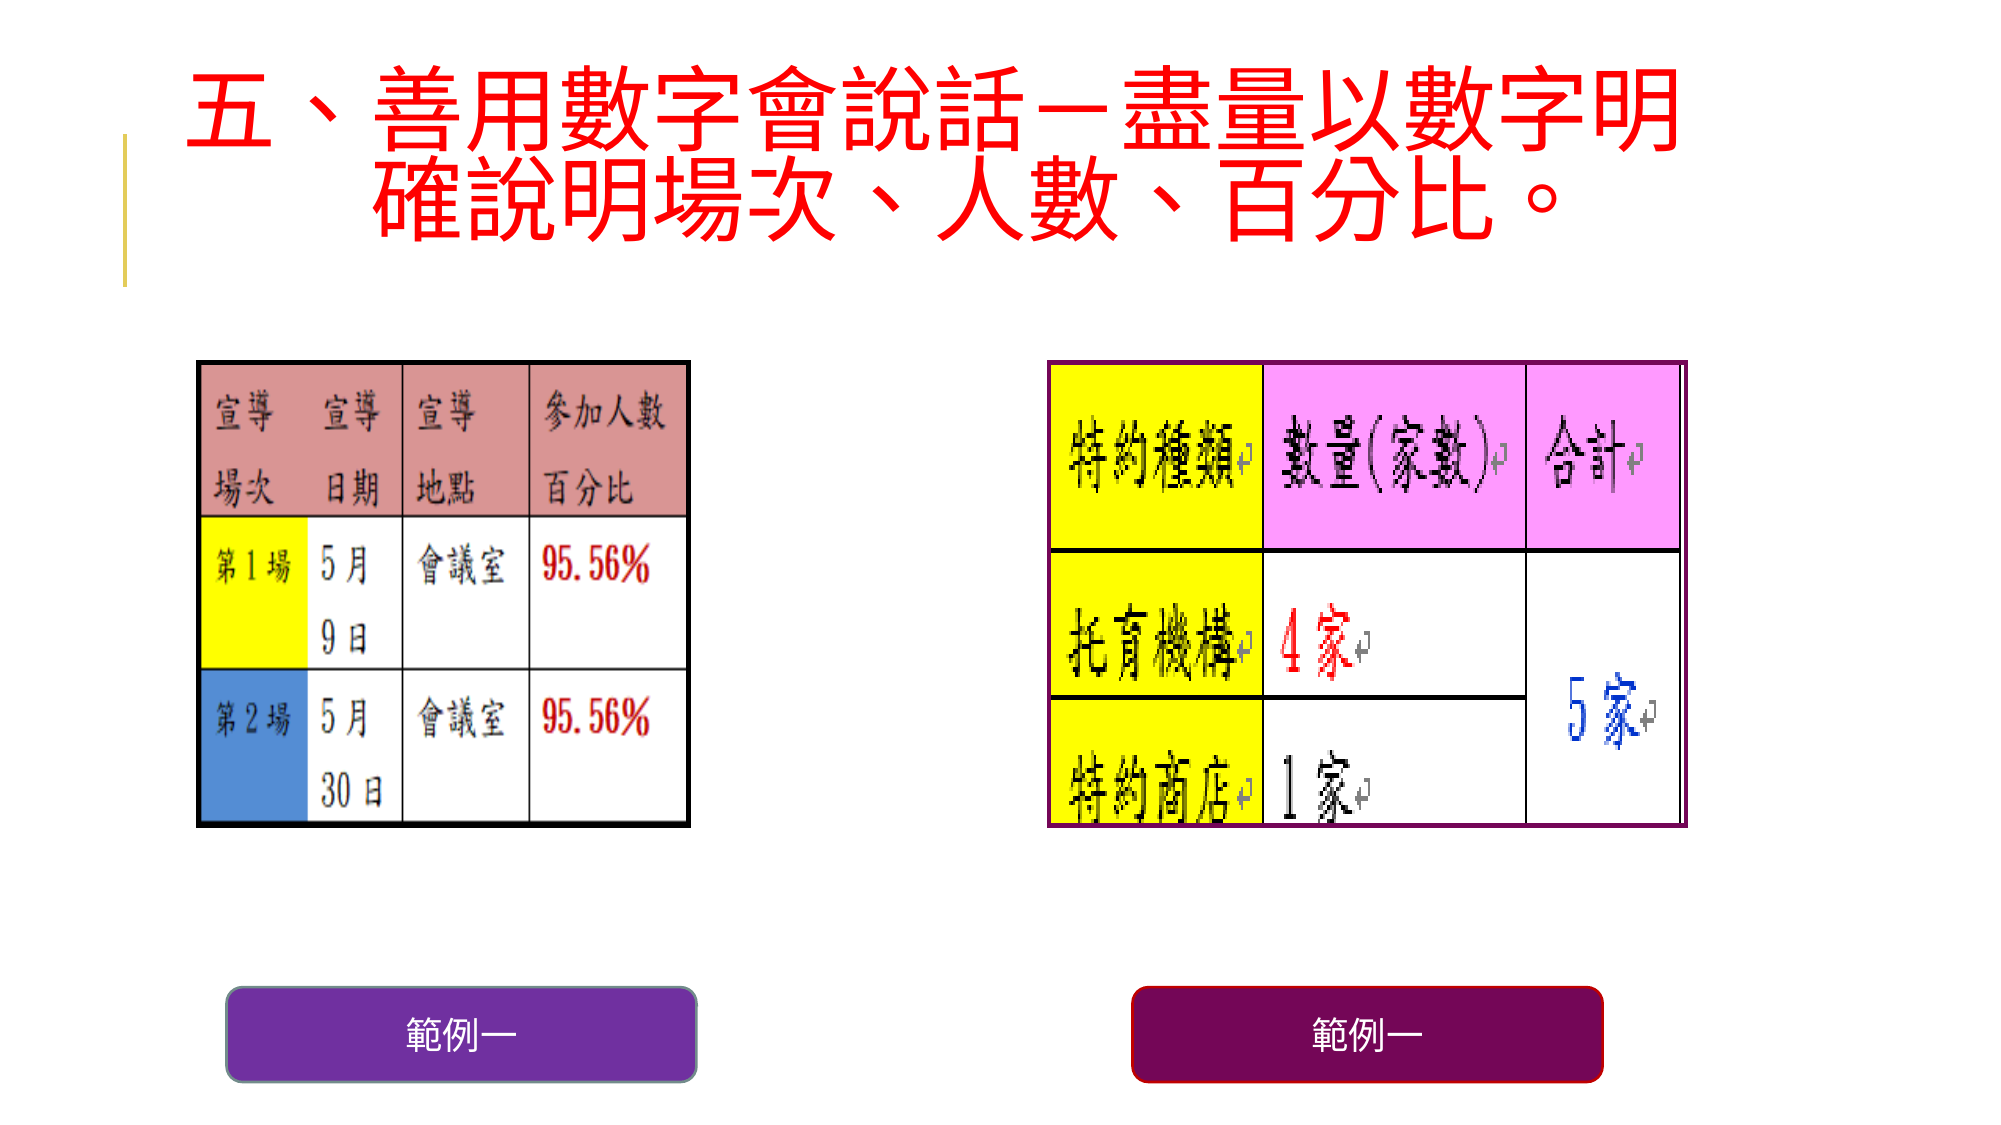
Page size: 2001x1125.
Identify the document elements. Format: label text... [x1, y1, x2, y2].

text_box 範例一 [1132, 987, 1603, 1083]
picture [200, 365, 687, 824]
title 五、善用數字會說話－盡量以數字明 確說明場次、人數、百分比。 [167, 96, 1763, 342]
text_box 範例一 [226, 987, 697, 1083]
picture [1051, 365, 1684, 824]
